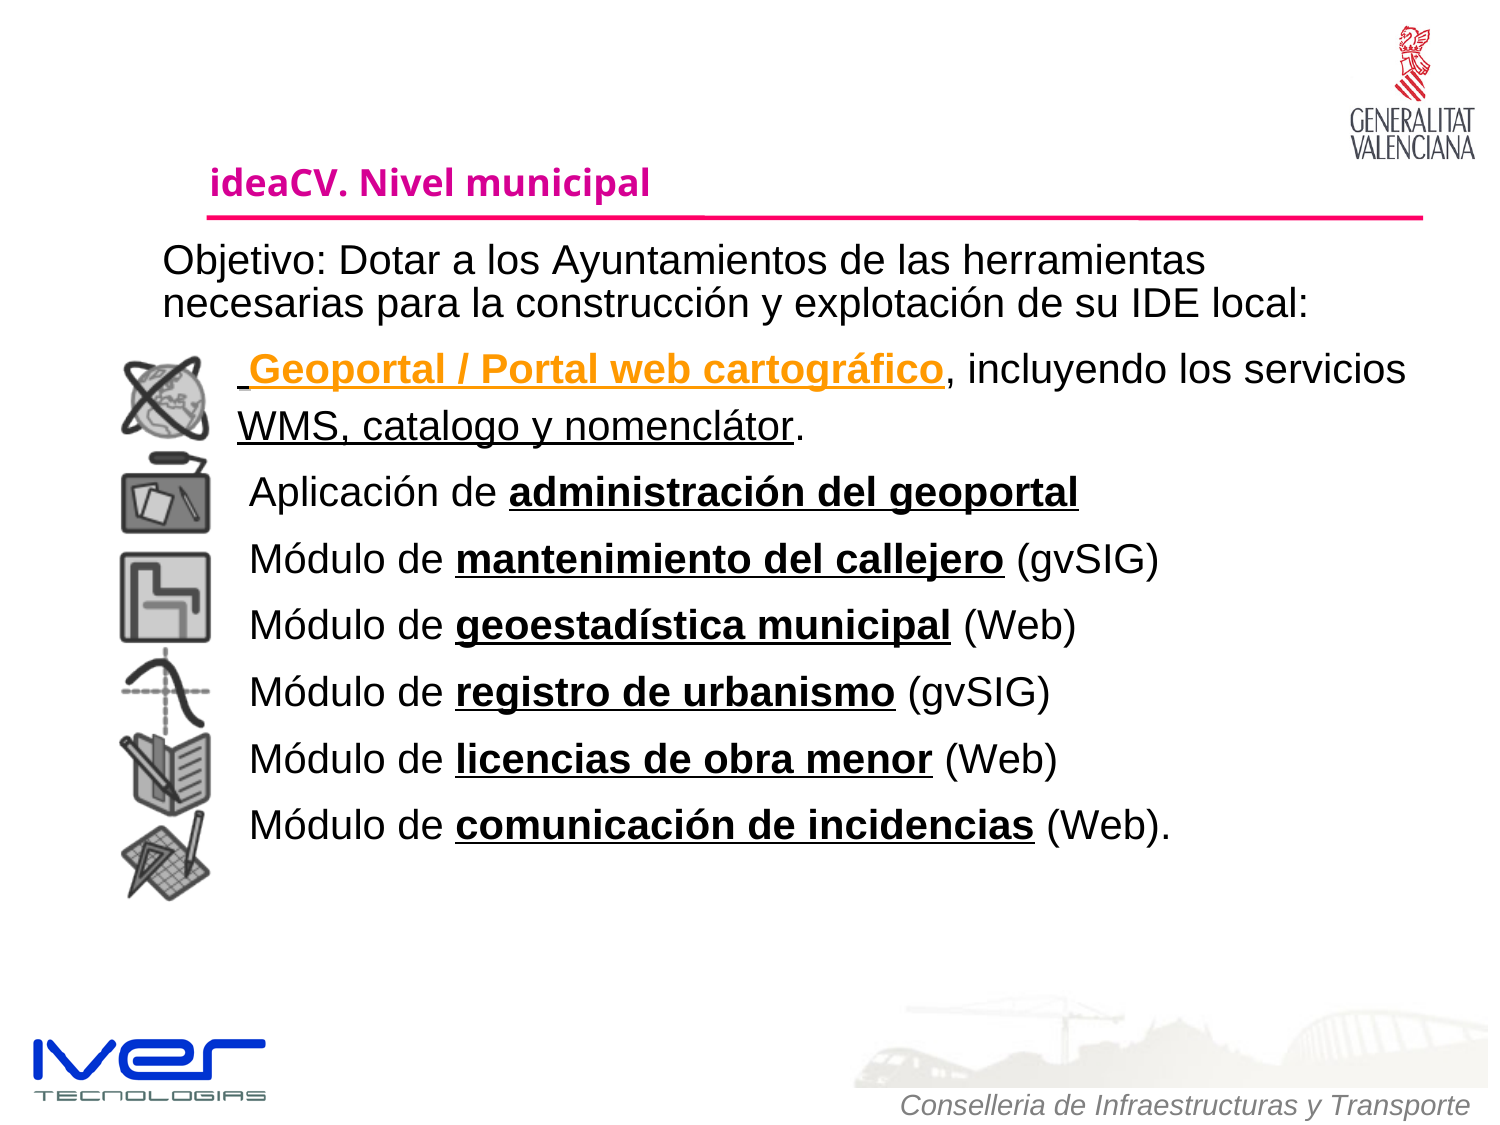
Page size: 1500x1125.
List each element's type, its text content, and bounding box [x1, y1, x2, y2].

picture [118, 550, 213, 903]
picture [29, 1033, 266, 1113]
text_box Objetivo: Dotar a los Ayuntamientos de las herramientas necesarias para la construcción y explotación de su IDE local: Geoportal / Portal web cartográfico, incluyendo los servicios WMS, catalogo y nomenclátor. Aplicación de administración del geoportal Módulo de mantenimiento del callejero (gvSIG) Módulo de geoestadística municipal (Web) Módulo de registro de urbanismo (gvSIG) Módulo de licencias de obra menor (Web) Módulo de comunicación de incidencias (Web). [147, 231, 1424, 923]
text_box ideaCV. Nivel municipal [194, 142, 667, 216]
picture [1349, 24, 1476, 160]
picture [118, 351, 213, 540]
picture [850, 990, 1488, 1088]
